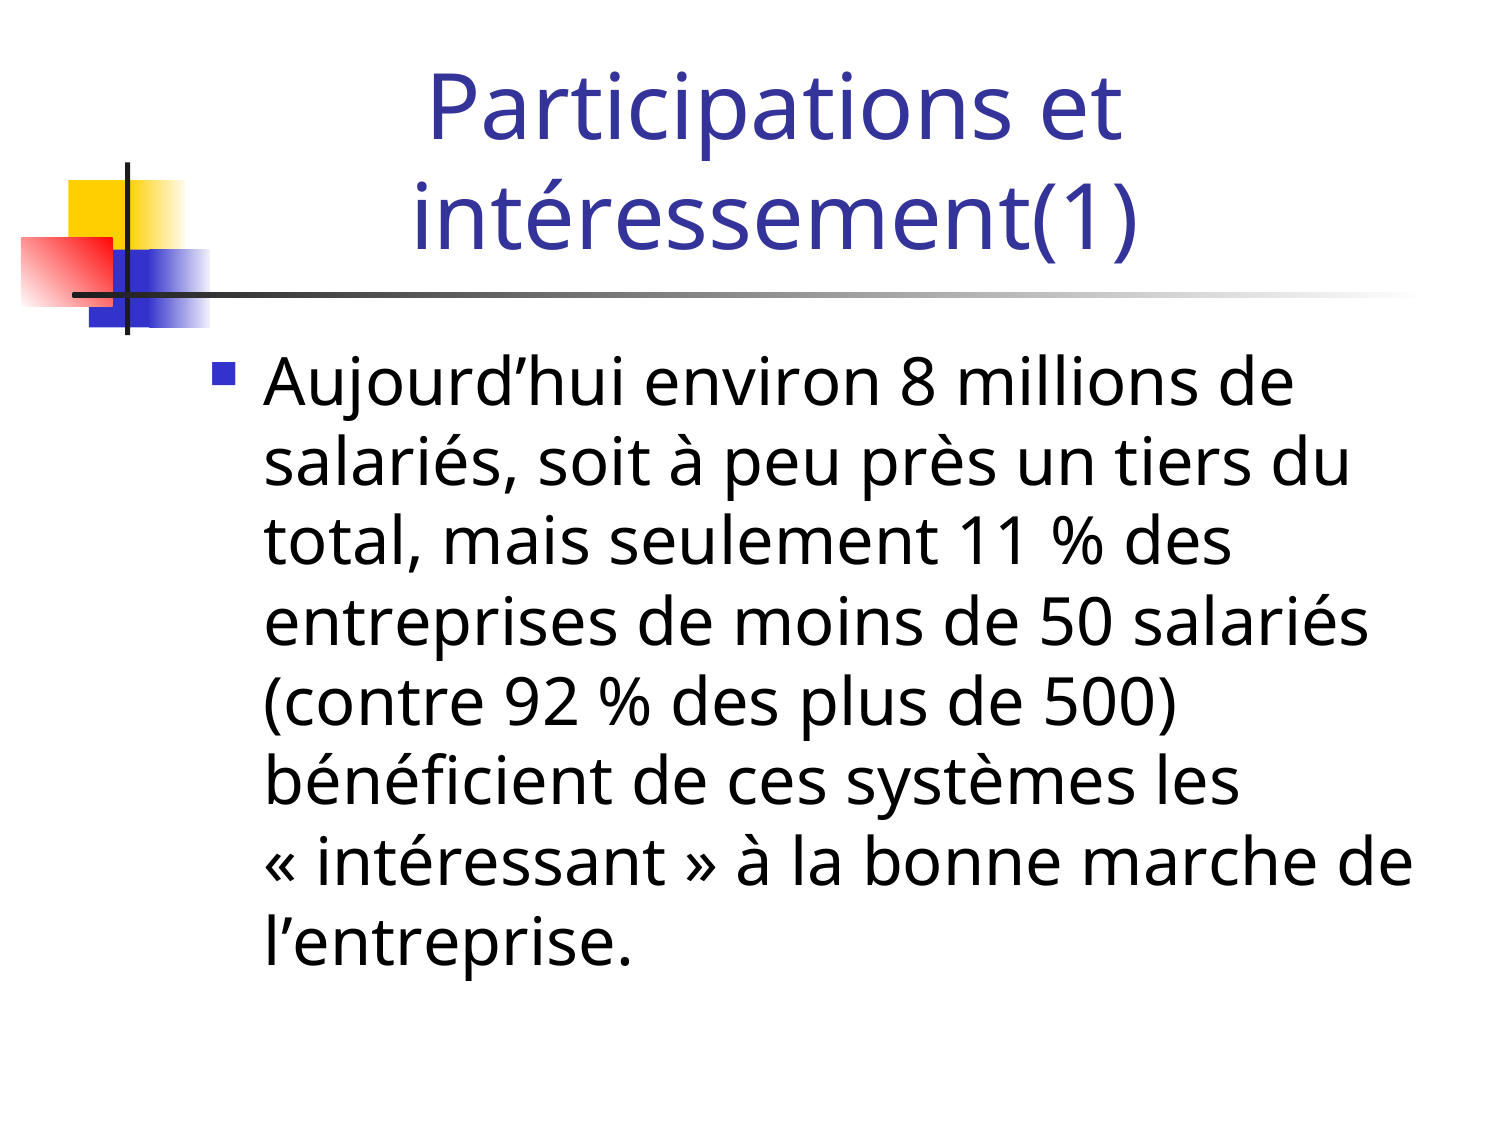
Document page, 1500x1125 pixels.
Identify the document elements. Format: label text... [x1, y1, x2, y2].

text_box Aujourd’hui environ 8 millions de salariés, soit à peu près un tiers du total, mais seulement 11 % des entreprises de moins de 50 salariés (contre 92 % des plus de 500) bénéficient de ces systèmes les « intéressant » à la bonne marche de l’entreprise. [193, 331, 1470, 1007]
text_box Participations et intéressement(1) [82, 35, 1467, 276]
